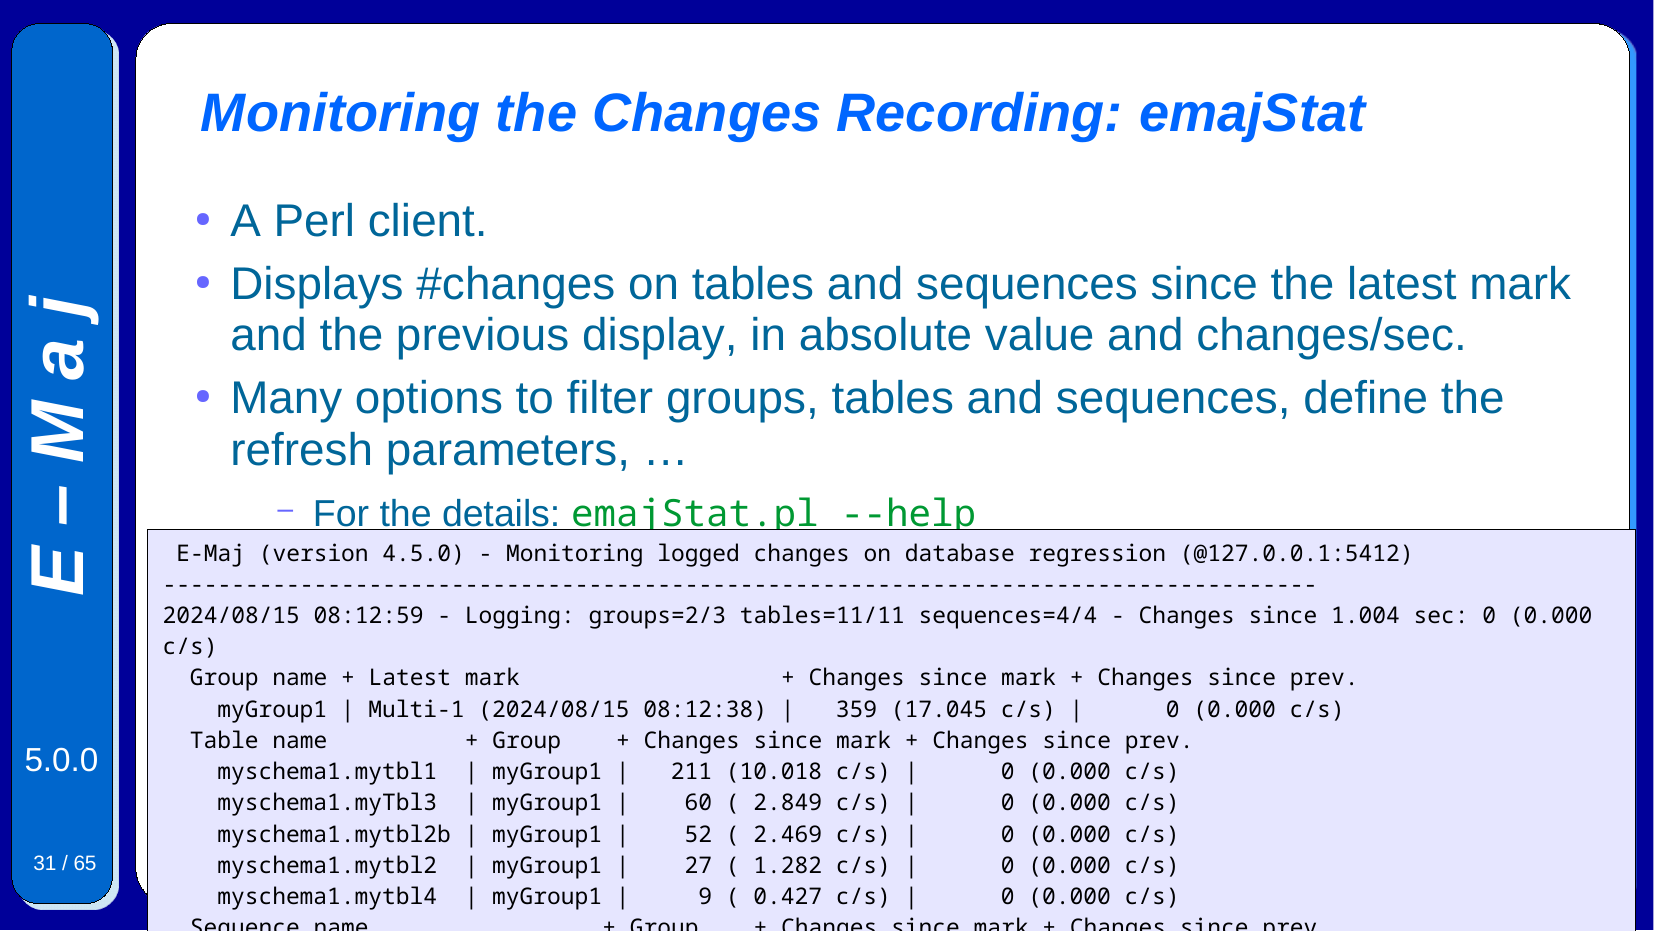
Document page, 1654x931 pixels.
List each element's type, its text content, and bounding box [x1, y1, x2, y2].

list A Perl client. Displays #changes on tables and sequences since the latest mark and the previous display, in absolute value and changes/sec. Many options to filter groups, tables and sequences, define the refresh parameters, … For the details: emajStat.pl --help [177, 194, 1587, 529]
title Monitoring the Changes Recording: emajStat [200, 34, 1575, 191]
text_box E-Maj (version 4.5.0) - Monitoring logged changes on database regression (@127.0.0.1:5412) ------------------------------------------------------------------------------------ 2024/08/15 08:12:59 - Logging: groups=2/3 tables=11/11 sequences=4/4 - Changes since 1.004 sec: 0 (0.000 c/s) Group name + Latest mark + Changes since mark + Changes since prev. myGroup1 | Multi-1 (2024/08/15 08:12:38) | 359 (17.045 c/s) | 0 (0.000 c/s) Table name + Group + Changes since mark + Changes since prev. myschema1.mytbl1 | myGroup1 | 211 (10.018 c/s) | 0 (0.000 c/s) myschema1.myTbl3 | myGroup1 | 60 ( 2.849 c/s) | 0 (0.000 c/s) myschema1.mytbl2b | myGroup1 | 52 ( 2.469 c/s) | 0 (0.000 c/s) myschema1.mytbl2 | myGroup1 | 27 ( 1.282 c/s) | 0 (0.000 c/s) myschema1.mytbl4 | myGroup1 | 9 ( 0.427 c/s) | 0 (0.000 c/s) Sequence name + Group + Changes since mark + Changes since prev. myschema1.mytbl2b_col20_seq | myGroup1 | -5 (-0.237 c/s) | 0 (0.000 c/s) myschema1.myTbl3_col31_seq | myGroup1 | -20 (-0.950 c/s) | 0 (0.000 c/s) [147, 529, 1636, 890]
